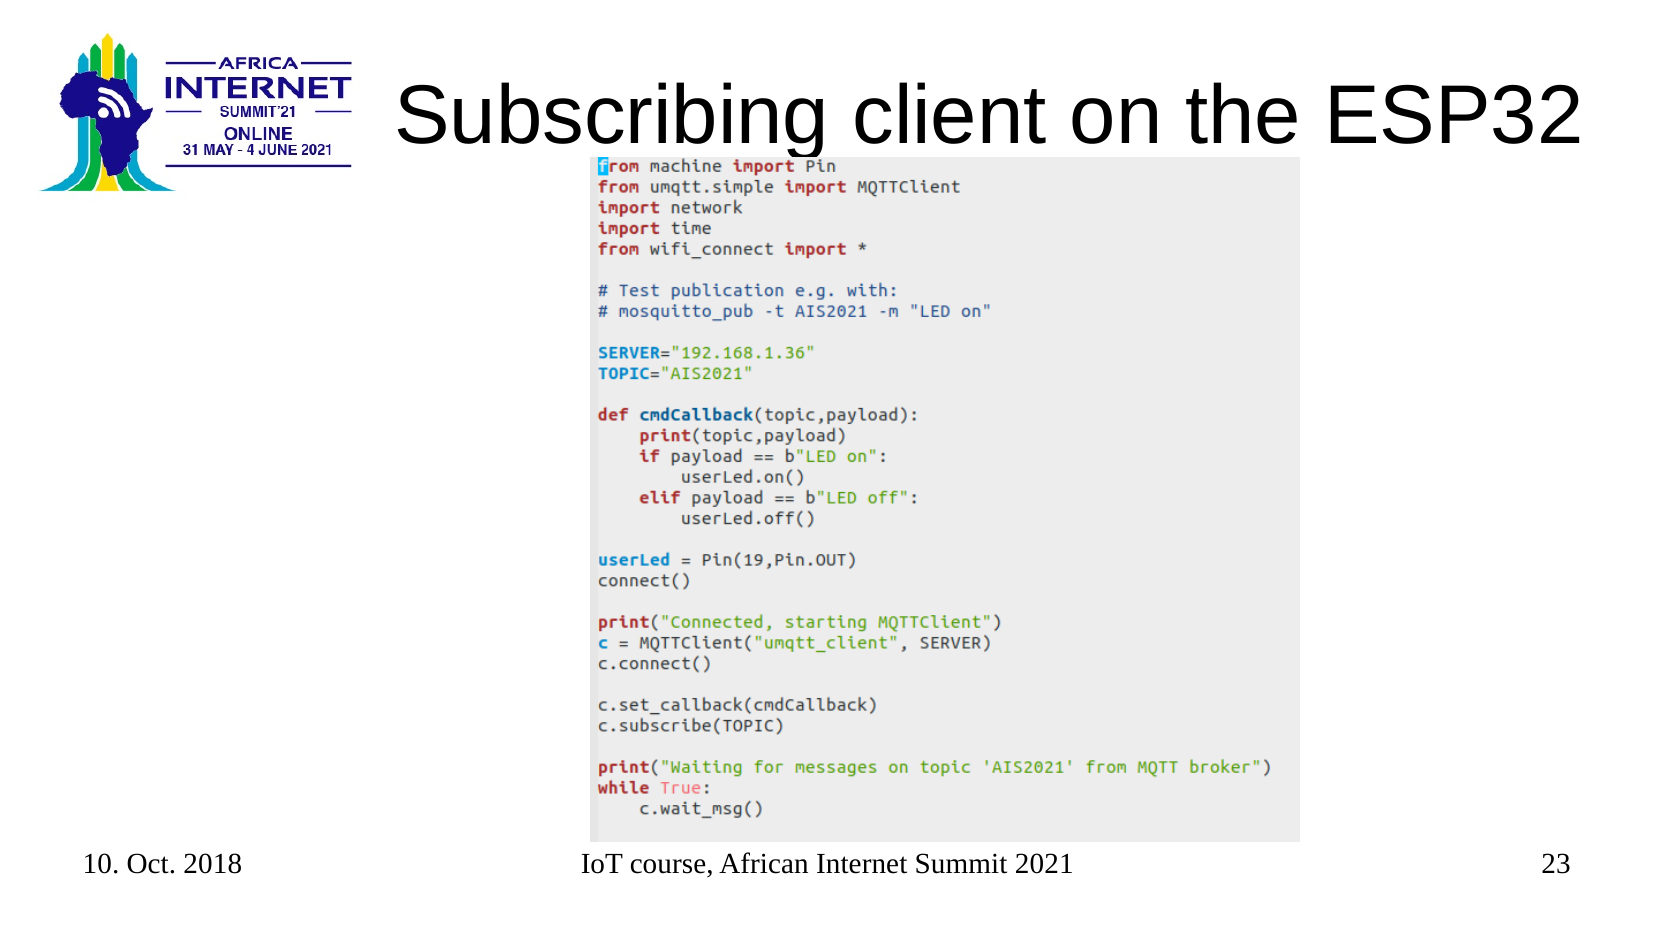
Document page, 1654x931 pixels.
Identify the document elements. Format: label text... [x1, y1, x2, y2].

picture [590, 157, 1300, 842]
title Subscribing client on the ESP32 [354, 12, 1625, 218]
picture [9, 11, 384, 207]
